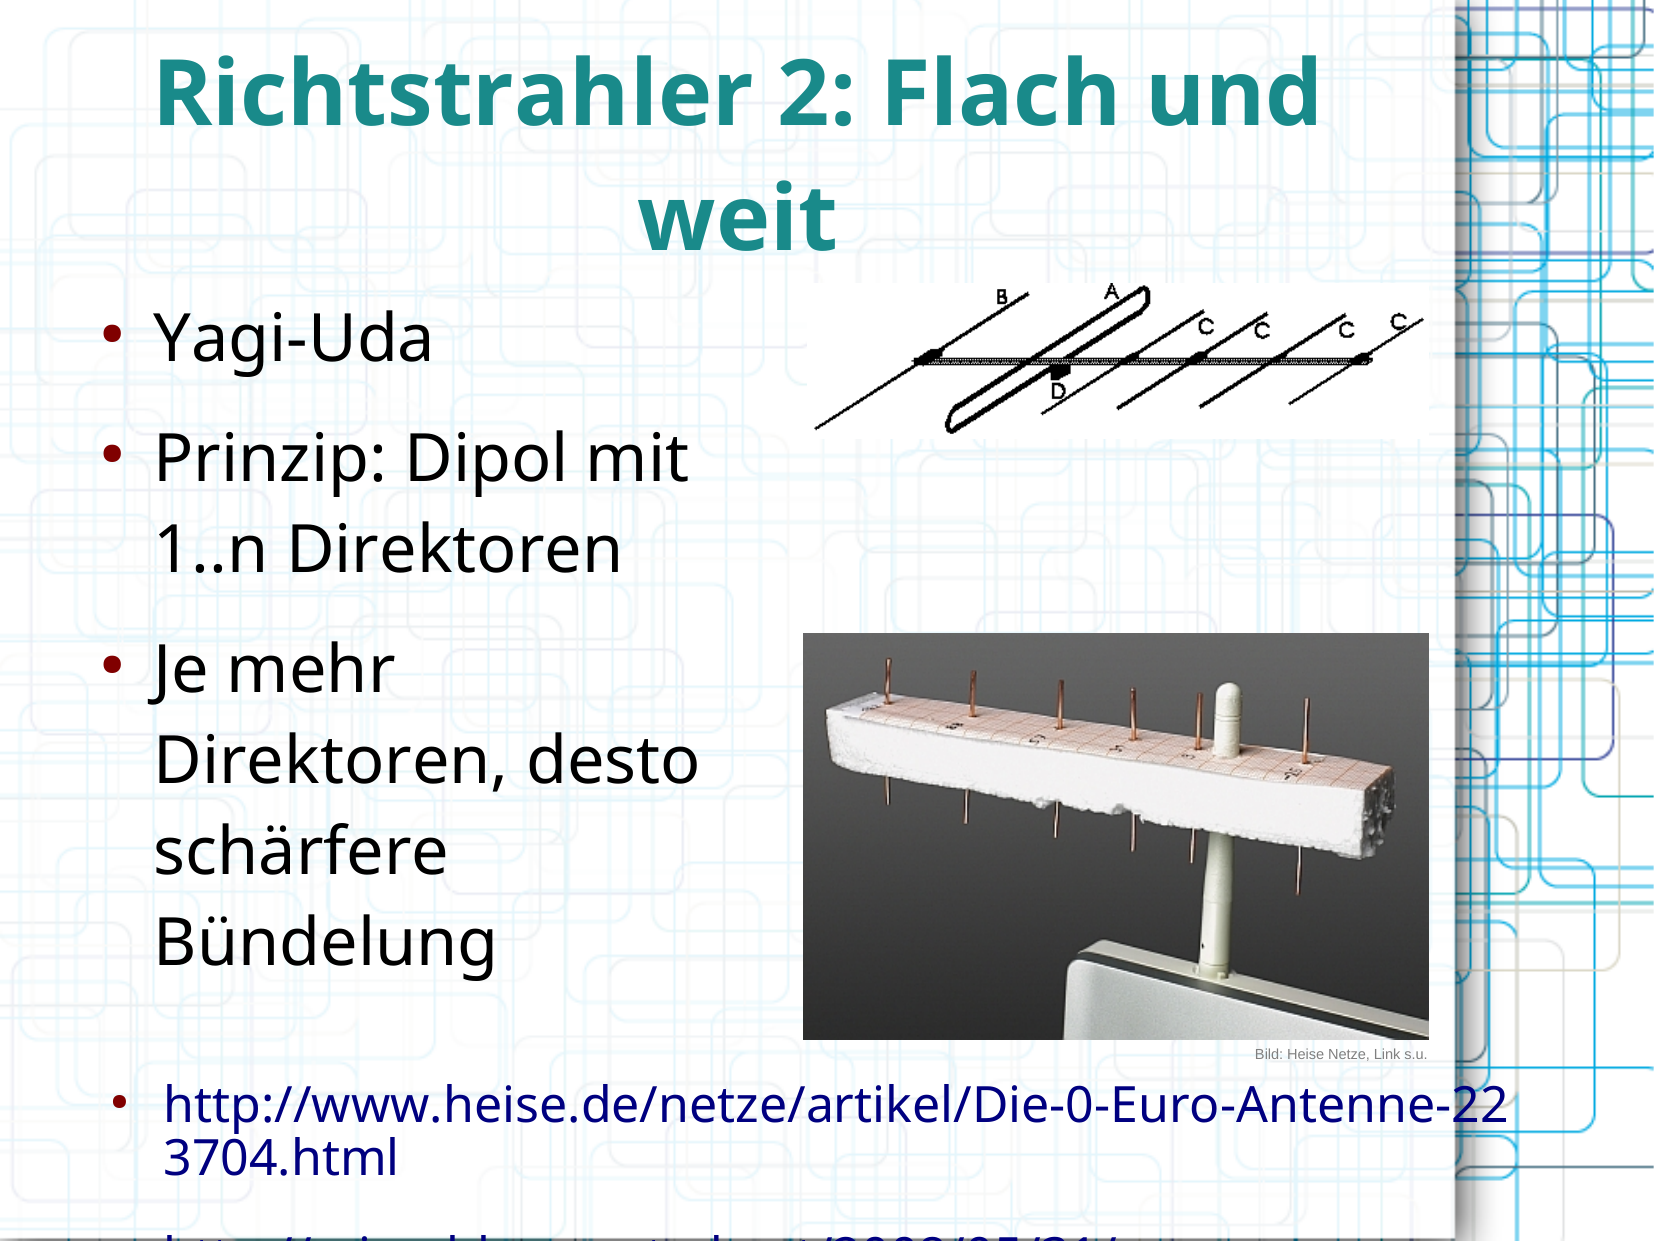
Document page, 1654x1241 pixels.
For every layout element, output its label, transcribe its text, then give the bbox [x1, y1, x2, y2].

text_box Bild: Heise Netze, Link s.u. [1240, 1039, 1443, 1071]
picture [0, 0, 1654, 1241]
title Richtstrahler 2: Flach und weit [59, 49, 1418, 257]
list http://www.heise.de/netze/artikel/Die-0-Euro-Antenne-223704.html http://microblog.routed.net/2008/05/31/ [92, 1068, 1524, 1211]
list Yagi-Uda Prinzip: Dipol mit 1..n Direktoren Je mehr Direktoren, desto schärfere Bündelung [82, 290, 734, 873]
